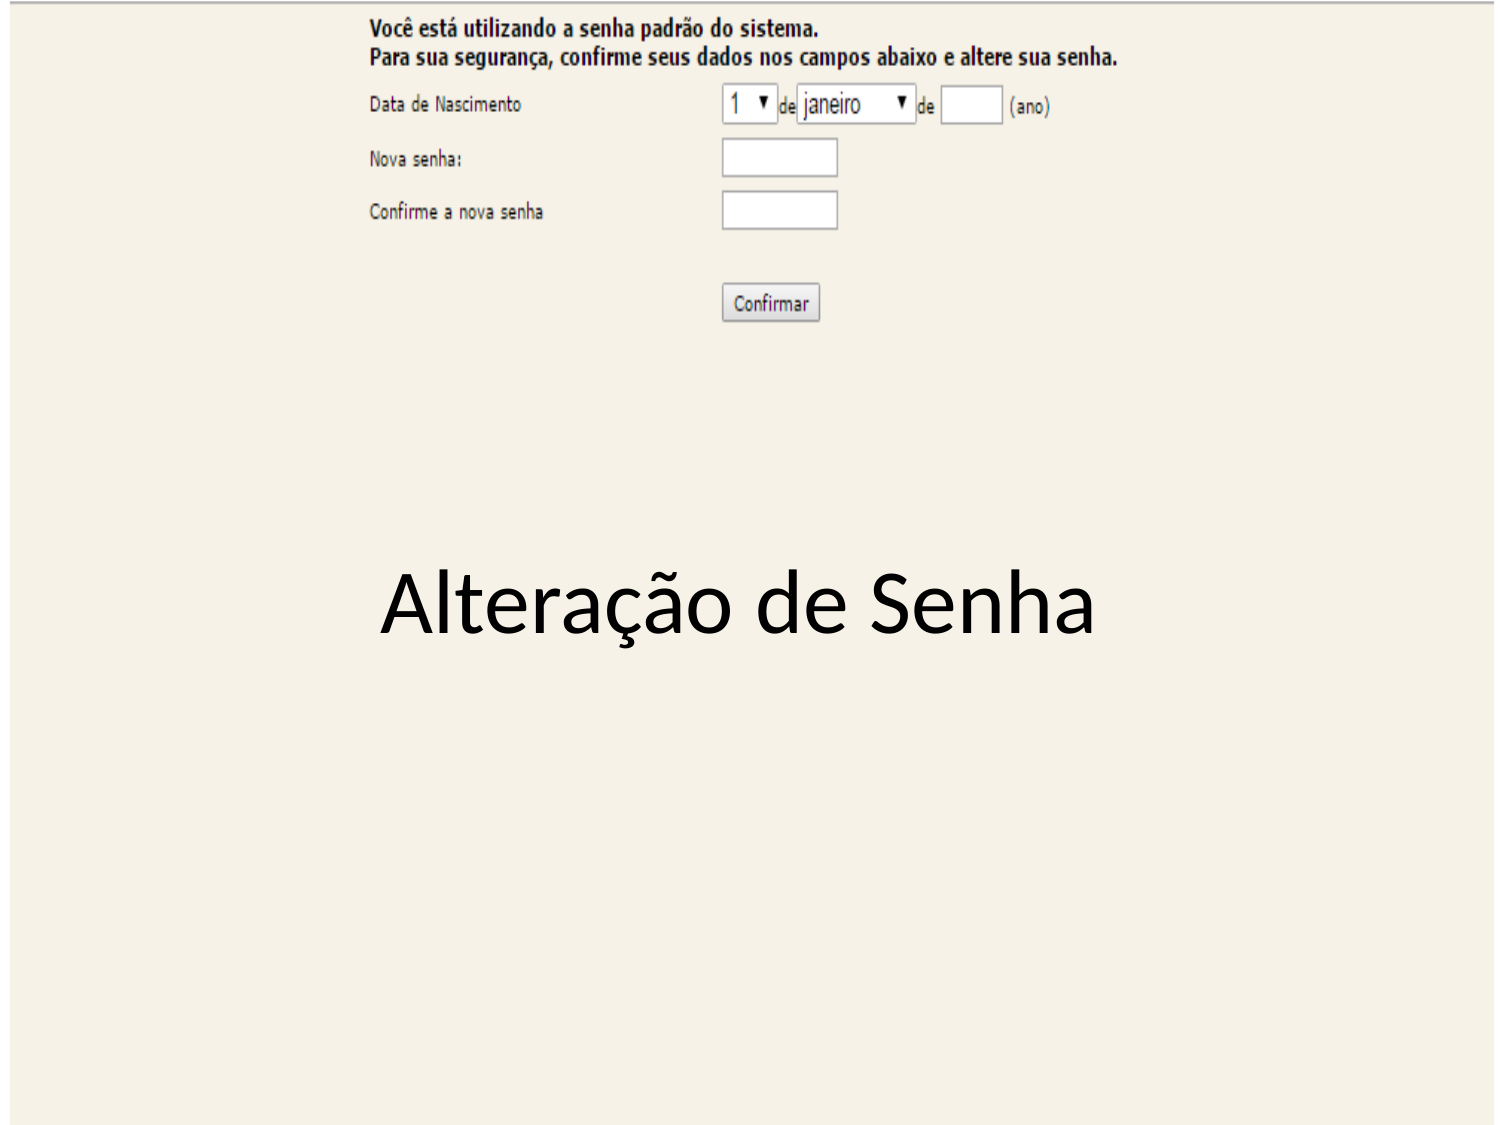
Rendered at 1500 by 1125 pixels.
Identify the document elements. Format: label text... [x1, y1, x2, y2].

text_box Alteração de Senha [64, 503, 1415, 691]
picture [9, 1, 1495, 1125]
